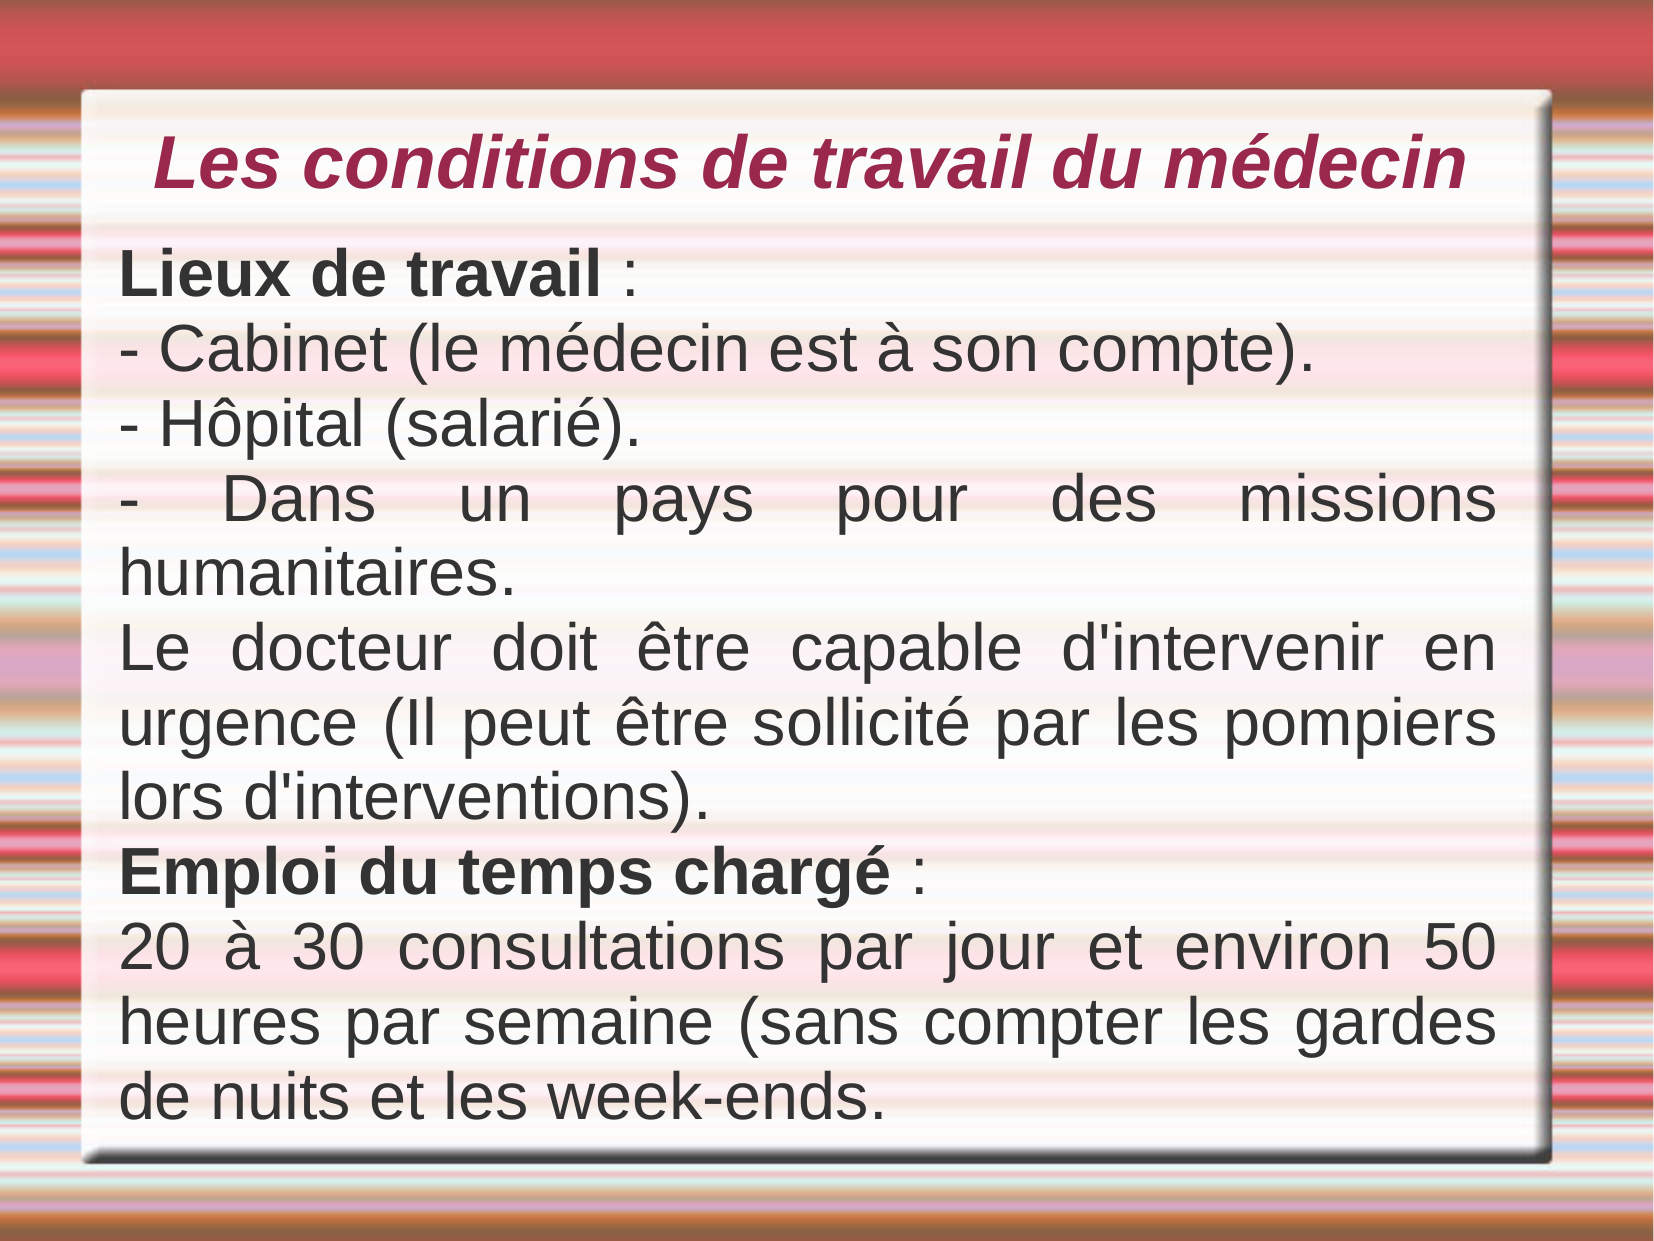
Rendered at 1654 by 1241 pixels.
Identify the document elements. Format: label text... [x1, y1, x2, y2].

list Lieux de travail : - Cabinet (le médecin est à son compte). - Hôpital (salarié). - Dans un pays pour des missions humanitaires. Le docteur doit être capable d'intervenir en urgence (Il peut être sollicité par les pompiers lors d'interventions). Emploi du temps chargé : 20 à 30 consultations par jour et environ 50 heures par semaine (sans compter les gardes de nuits et les week-ends. [118, 236, 1500, 1182]
picture [0, 0, 1654, 1241]
title Les conditions de travail du médecin [88, 59, 1534, 267]
